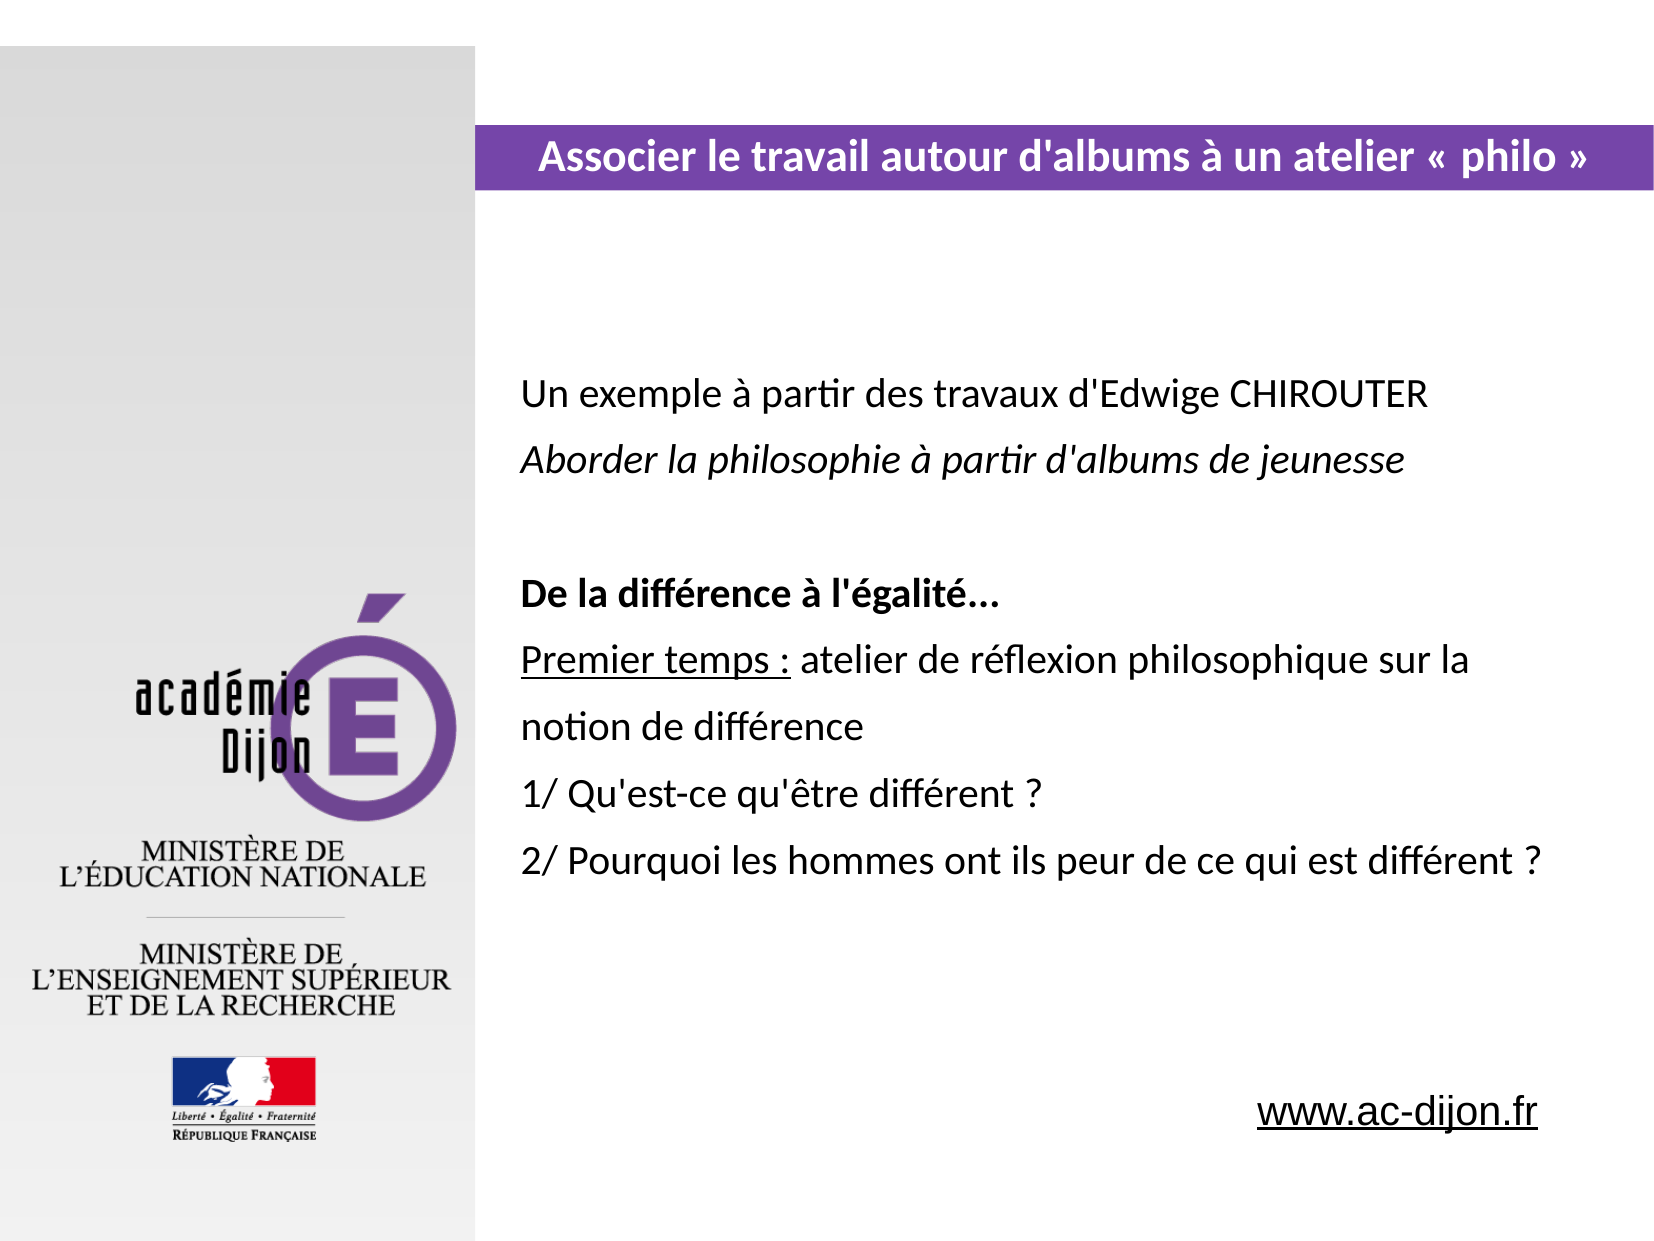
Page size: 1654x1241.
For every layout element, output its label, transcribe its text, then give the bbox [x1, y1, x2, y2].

picture [32, 593, 457, 1142]
subtitle Un exemple à partir des travaux d'Edwige CHIROUTER Aborder la philosophie à partir d'albums de jeunesse De la différence à l'égalité... Premier temps : atelier de réflexion philosophique sur la notion de différence 1/ Qu'est-ce qu'être différent ? 2/ Pourquoi les hommes ont ils peur de ce qui est différent ? [520, 365, 1583, 1016]
title Associer le travail autour d'albums à un atelier « philo » [397, 49, 1607, 256]
